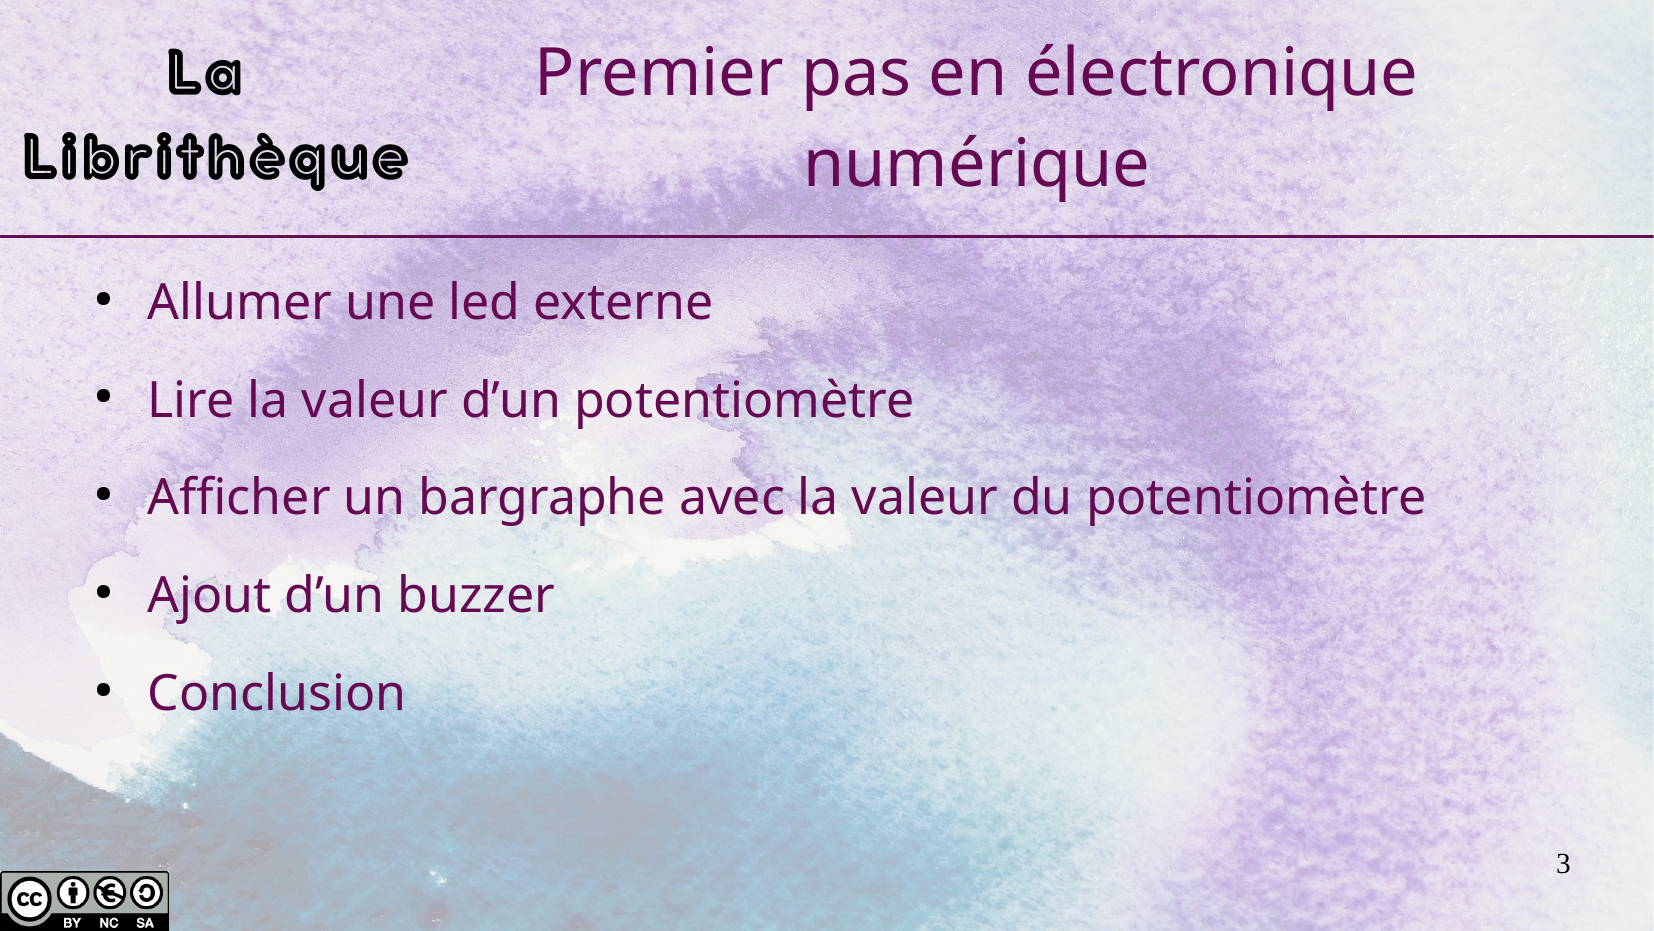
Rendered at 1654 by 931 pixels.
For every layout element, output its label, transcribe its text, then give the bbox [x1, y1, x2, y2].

picture [0, 871, 169, 931]
picture [4, 46, 383, 193]
list Allumer une led externe Lire la valeur d’un potentiomètre Afficher un bargraphe avec la valeur du potentiomètre Ajout d’un buzzer Conclusion [76, 265, 1565, 827]
title Premier pas en électronique numérique [383, 23, 1571, 206]
